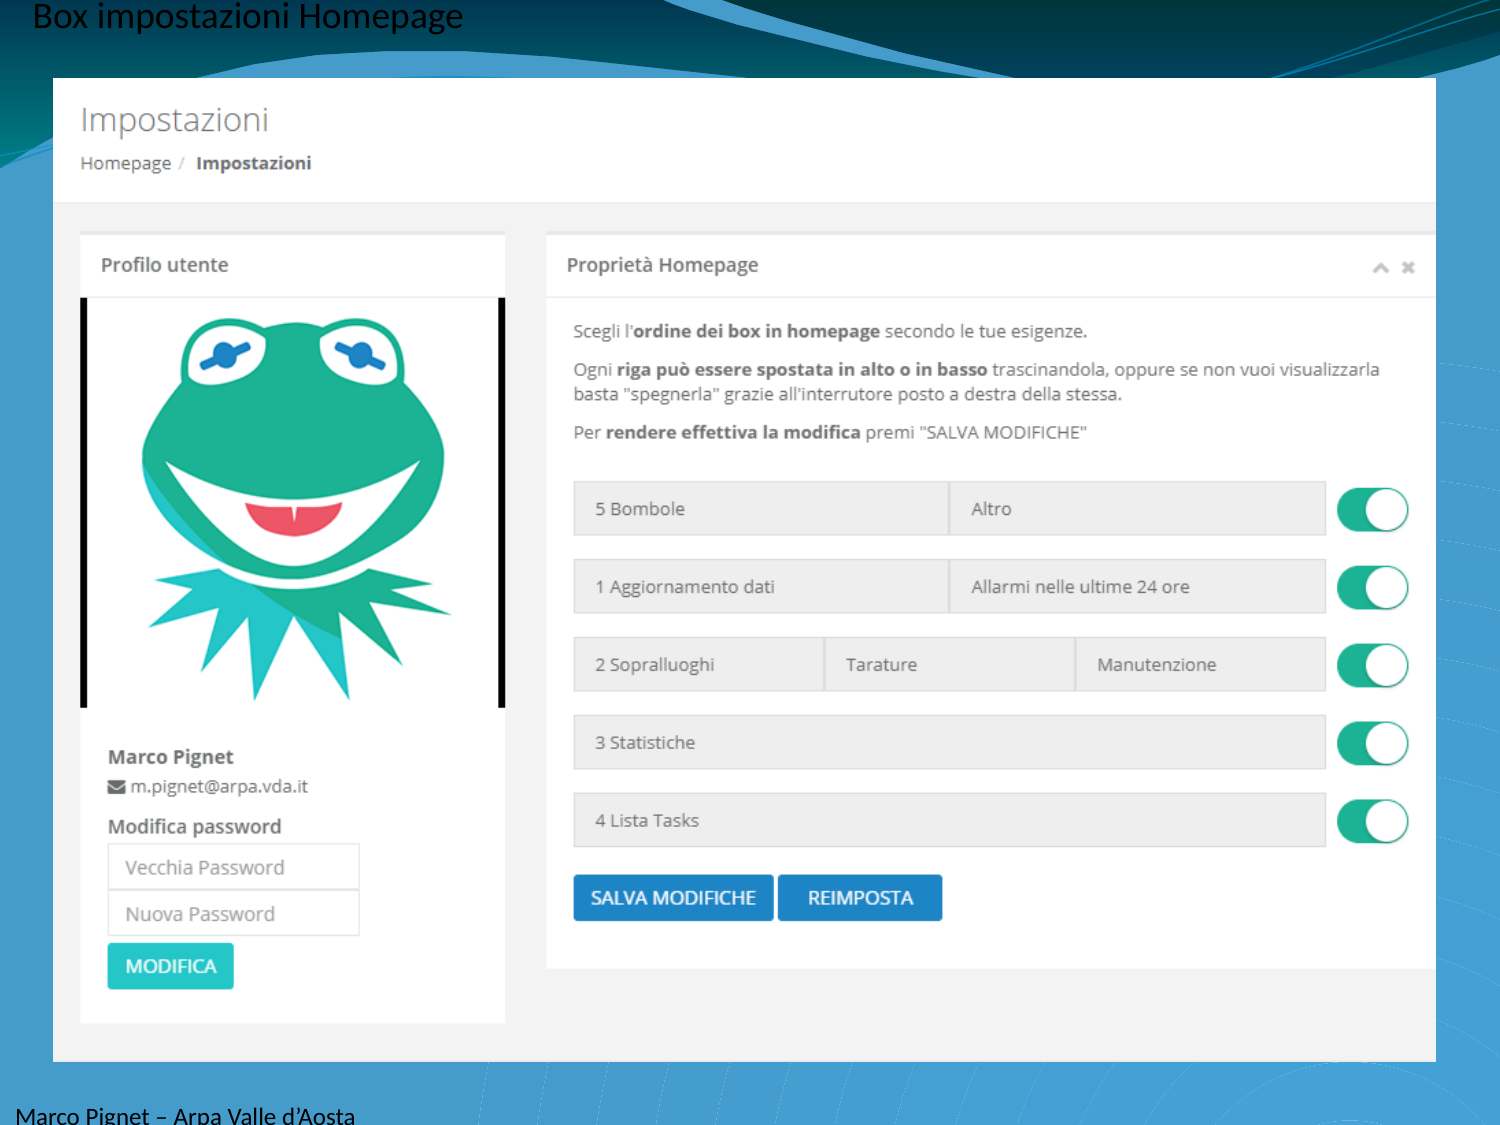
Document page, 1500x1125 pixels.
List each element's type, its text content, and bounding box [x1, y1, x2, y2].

text_box Marco Pignet – Arpa Valle d’Aosta [0, 1093, 443, 1125]
picture [53, 78, 1436, 1062]
text_box Box impostazioni Homepage [17, 0, 857, 45]
